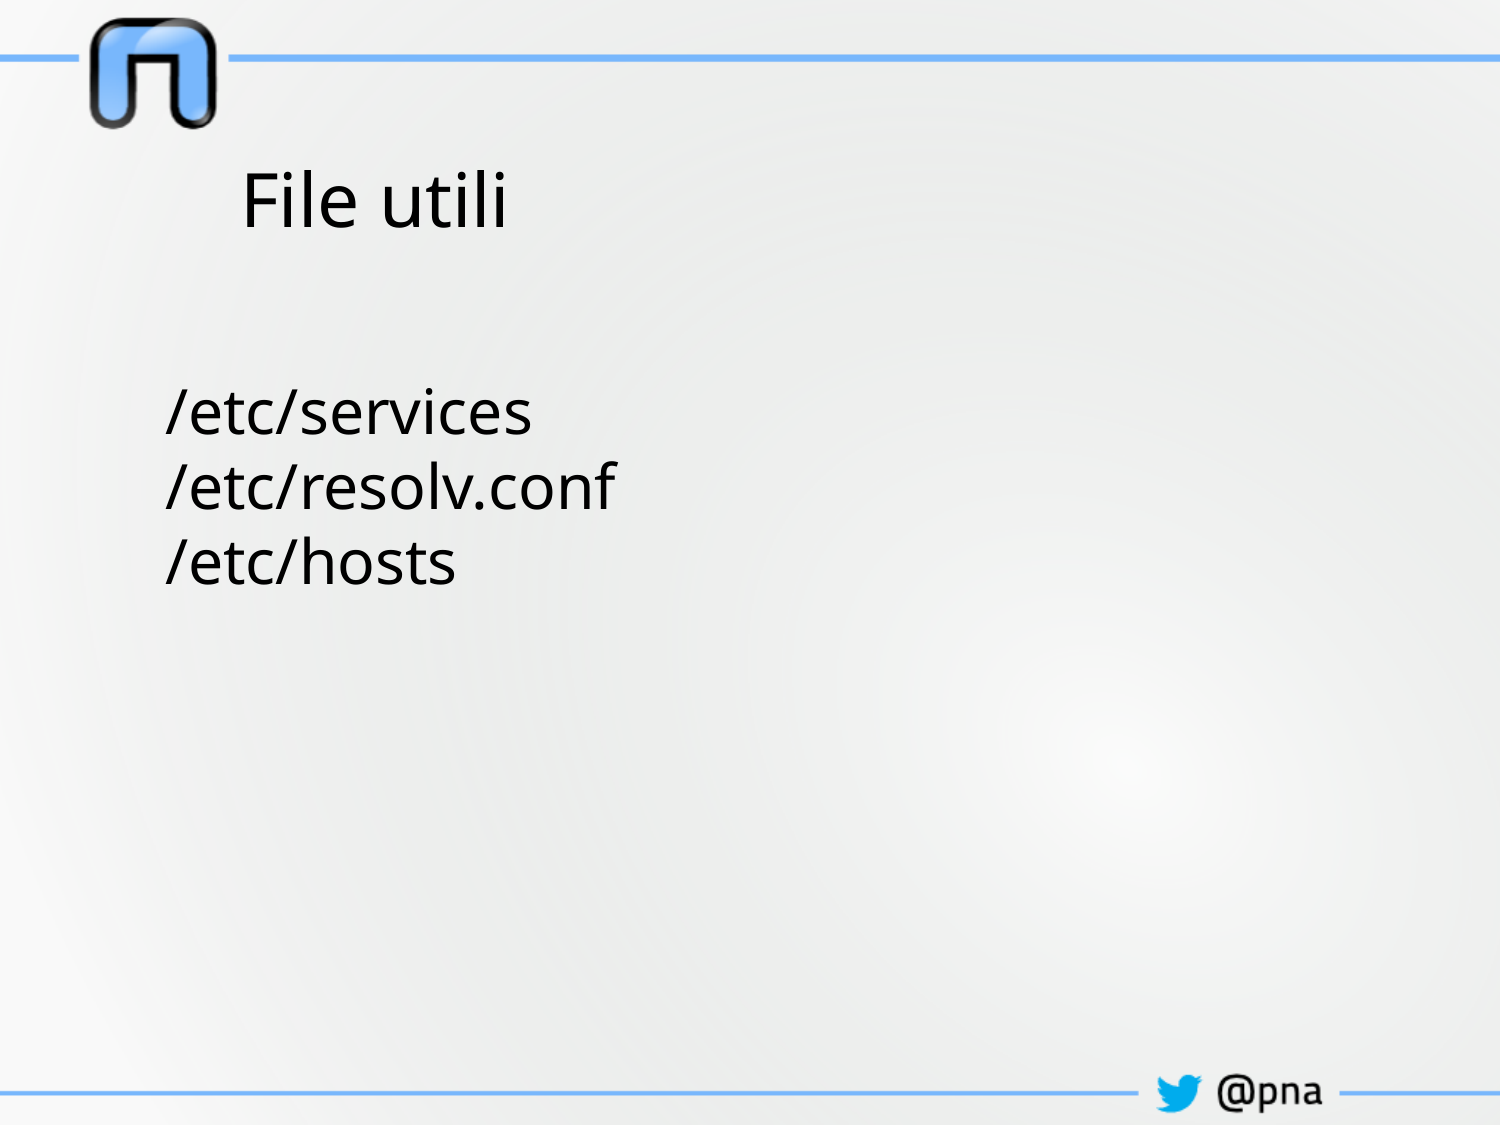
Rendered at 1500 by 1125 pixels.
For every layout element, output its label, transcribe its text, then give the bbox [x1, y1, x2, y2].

list /etc/services /etc/resolv.conf /etc/hosts [75, 269, 1425, 1063]
title File utili [225, 70, 1469, 258]
picture [0, 0, 1500, 1125]
